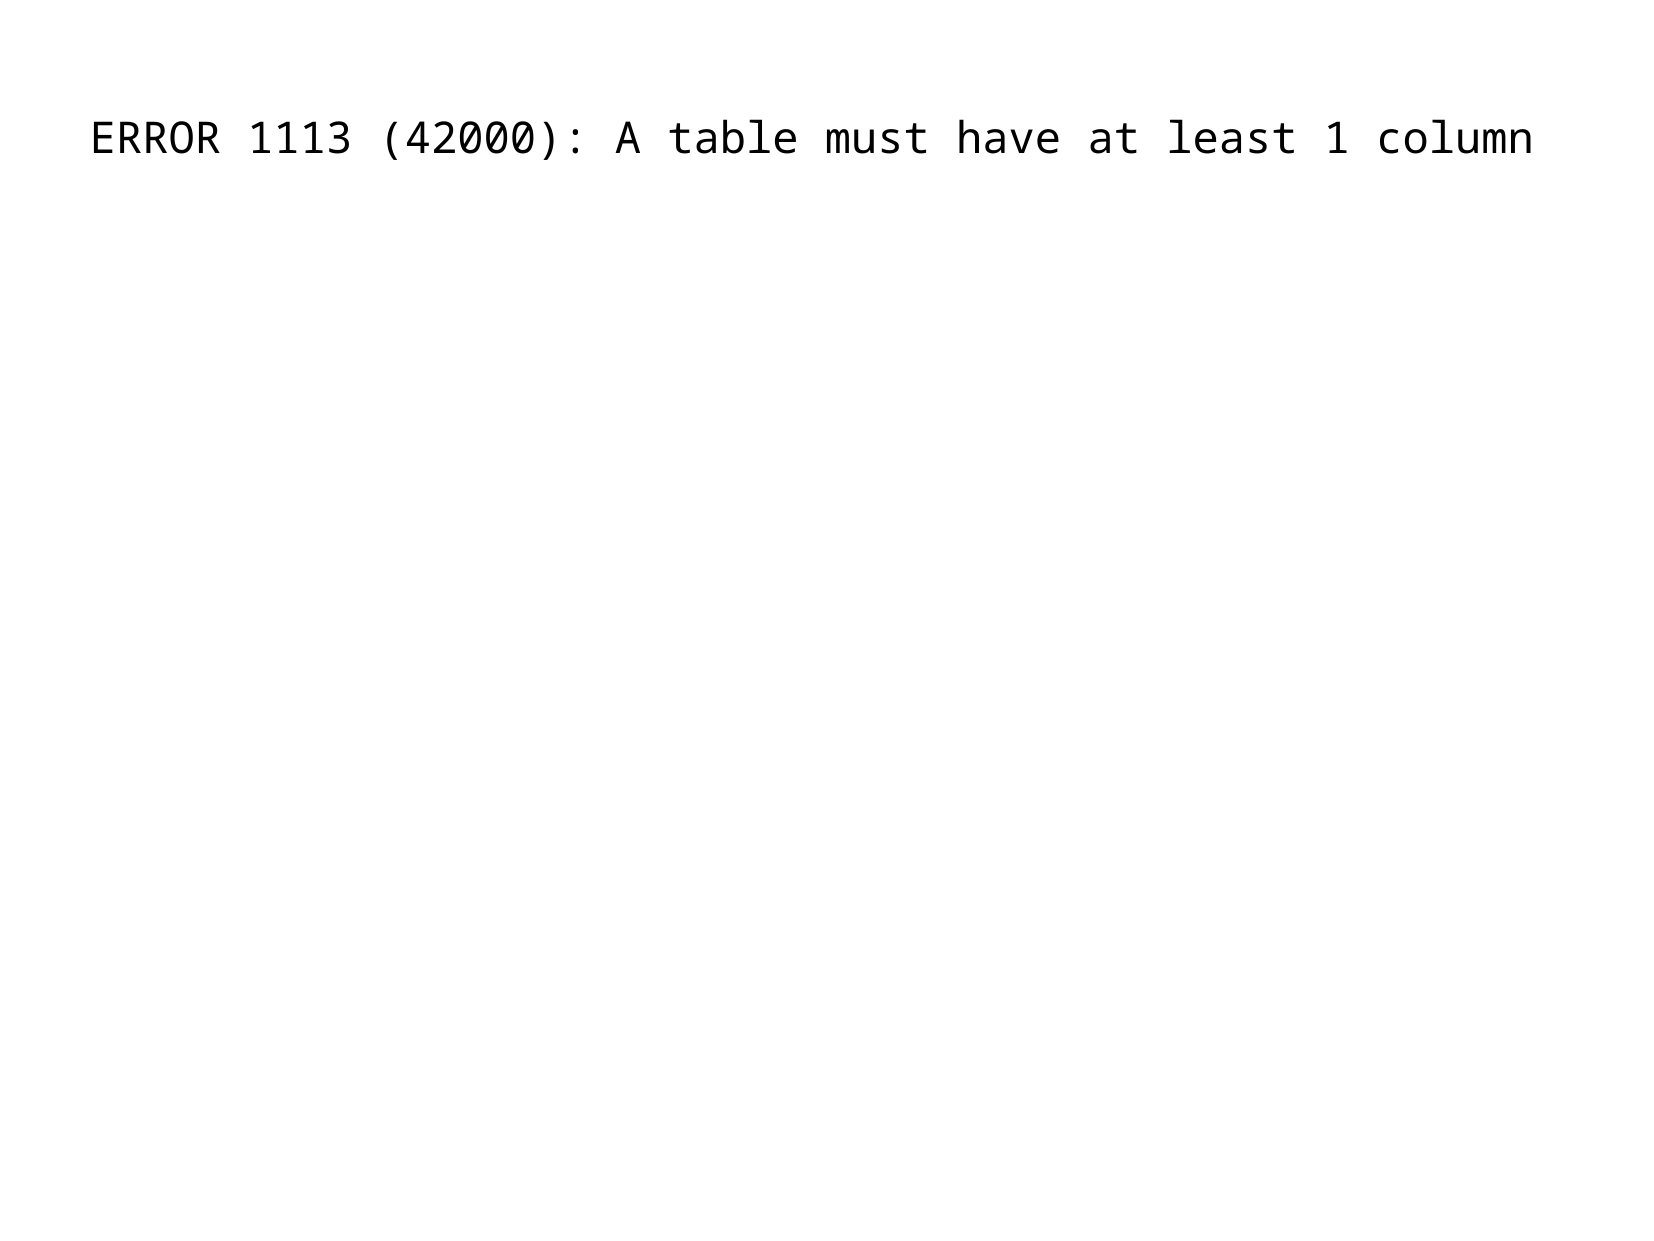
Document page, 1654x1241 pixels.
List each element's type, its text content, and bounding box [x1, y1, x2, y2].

text_box ERROR 1113 (42000): A table must have at least 1 column [75, 99, 1576, 210]
